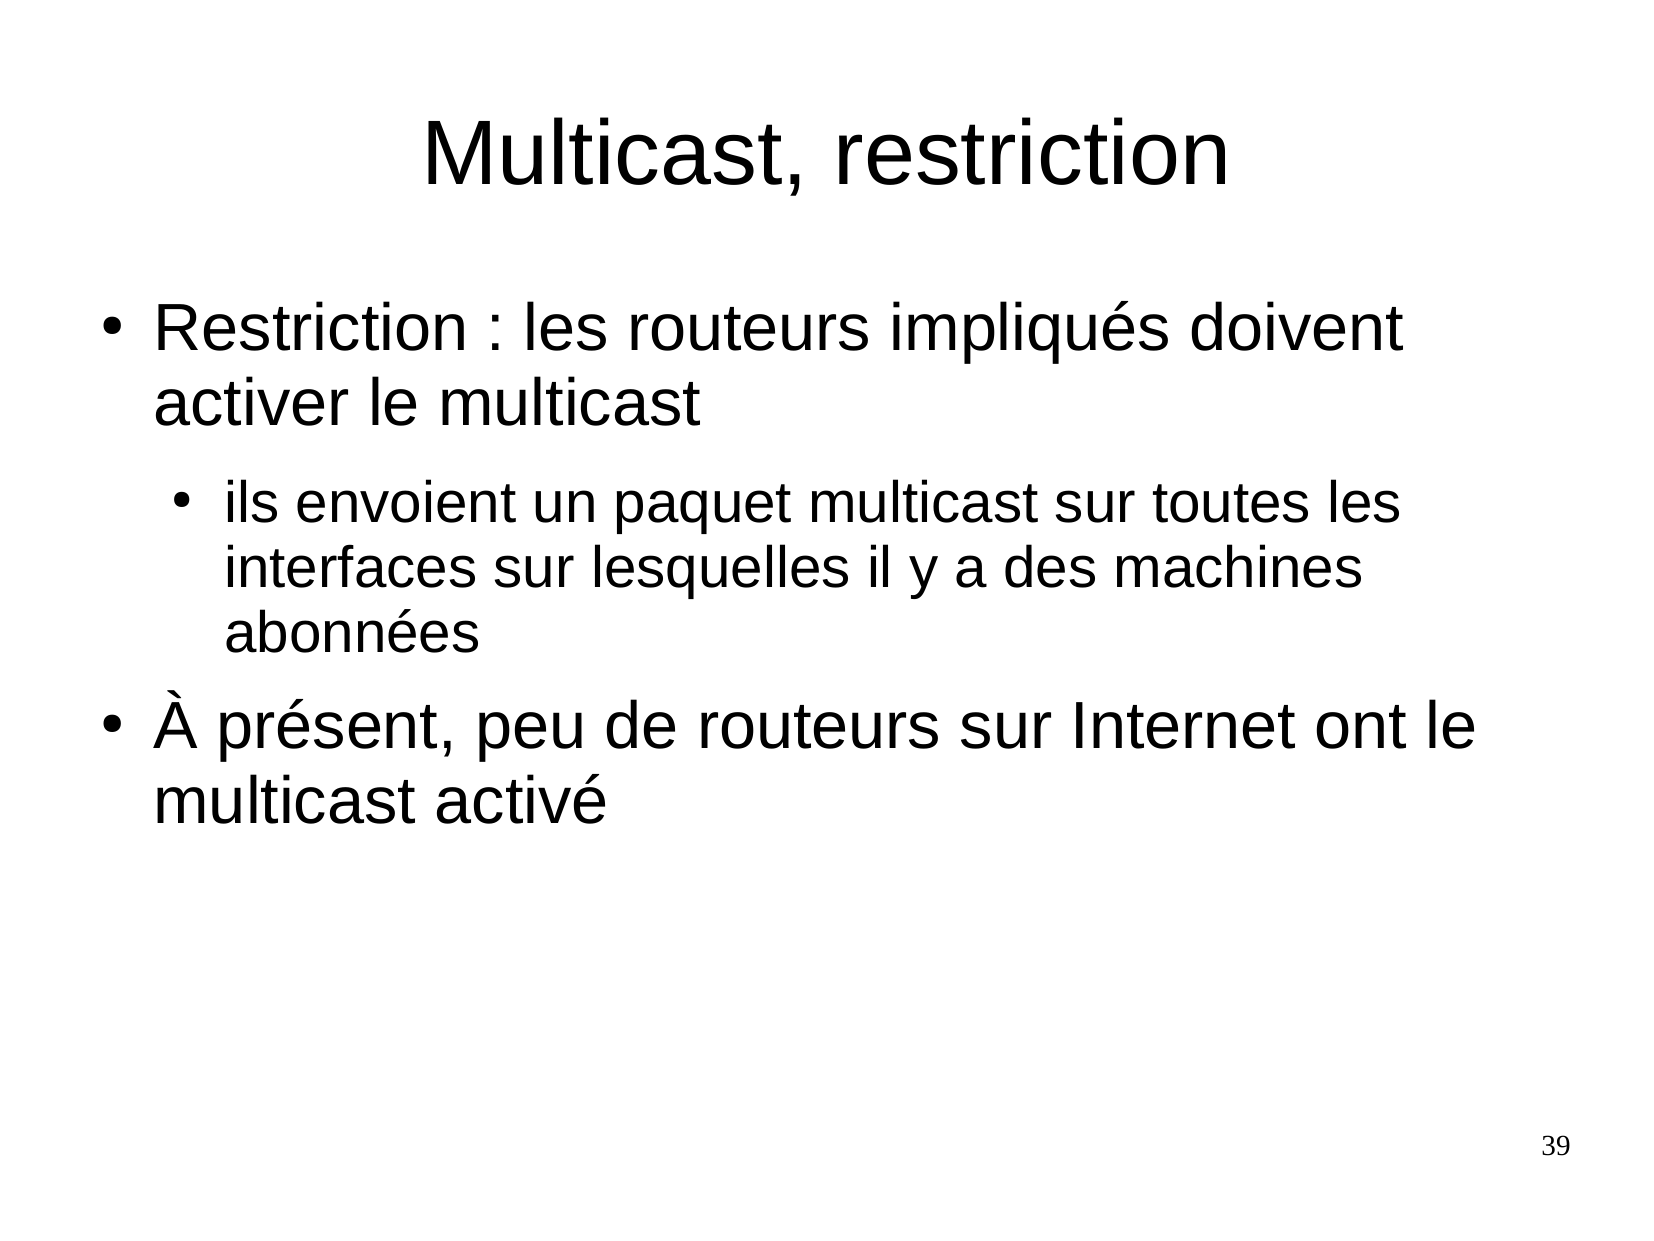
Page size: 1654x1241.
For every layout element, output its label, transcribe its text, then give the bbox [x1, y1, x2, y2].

list Restriction : les routeurs impliqués doivent activer le multicast ils envoient un paquet multicast sur toutes les interfaces sur lesquelles il y a des machines abonnées À présent, peu de routeurs sur Internet ont le multicast activé [82, 290, 1571, 1109]
title Multicast, restriction [82, 49, 1571, 257]
